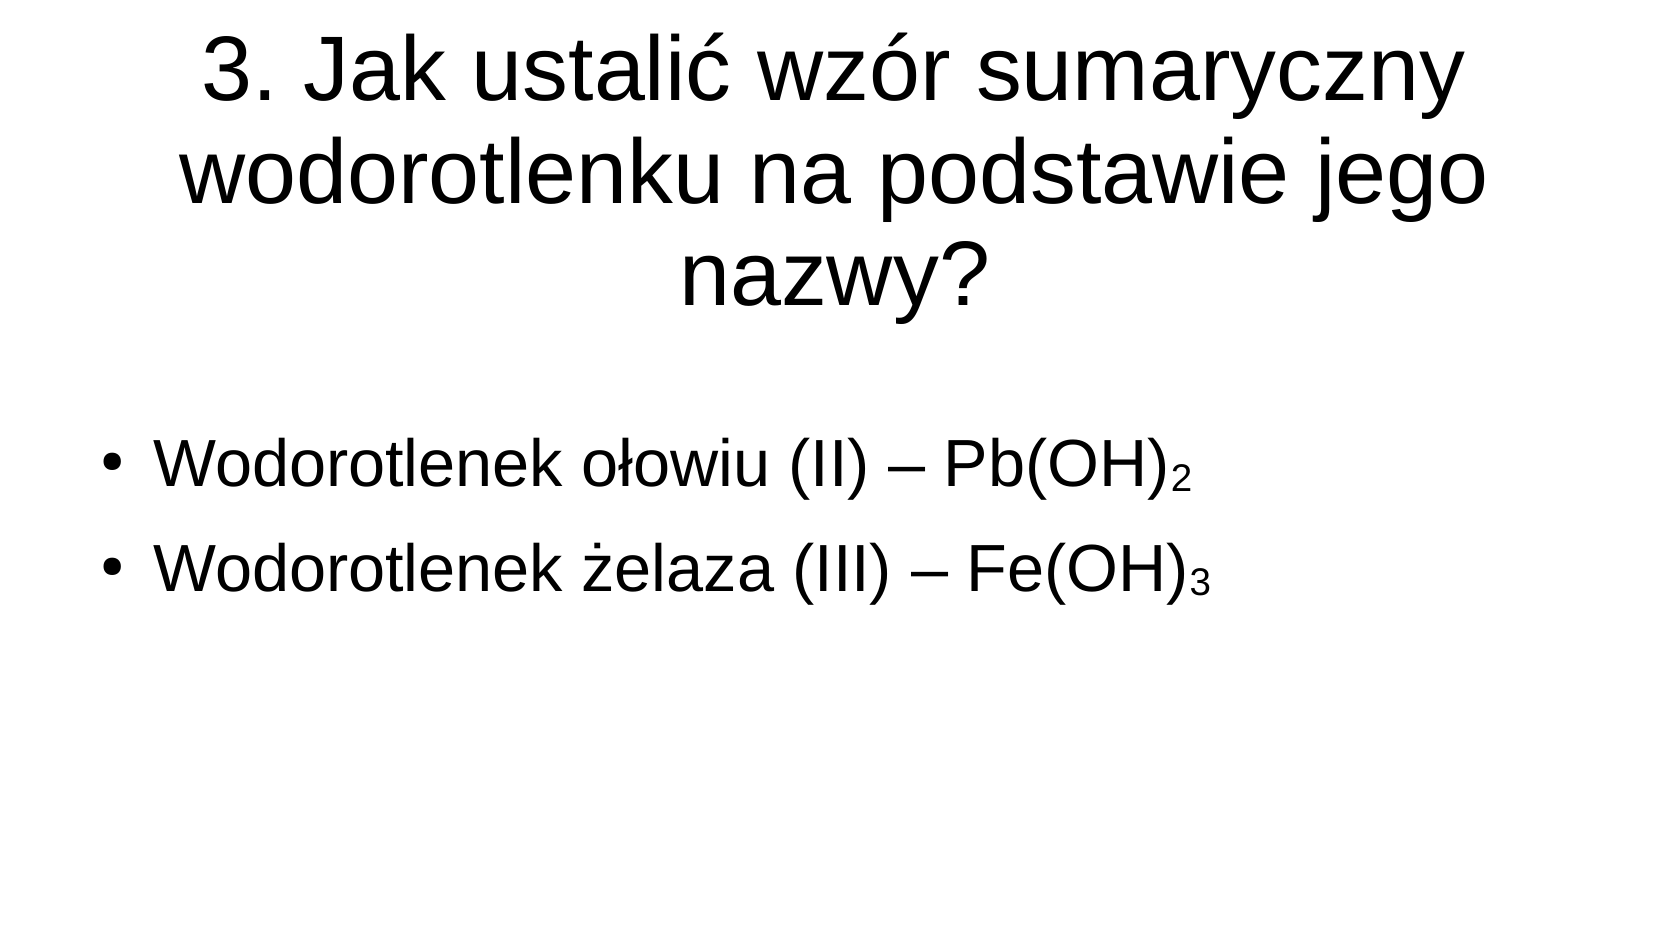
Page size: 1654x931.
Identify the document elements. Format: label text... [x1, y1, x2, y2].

title 3. Jak ustalić wzór sumaryczny wodorotlenku na podstawie jego nazwy? [90, 17, 1579, 326]
list Wodorotlenek ołowiu (II) – Pb(OH)2 Wodorotlenek żelaza (III) – Fe(OH)3 [82, 217, 1571, 758]
